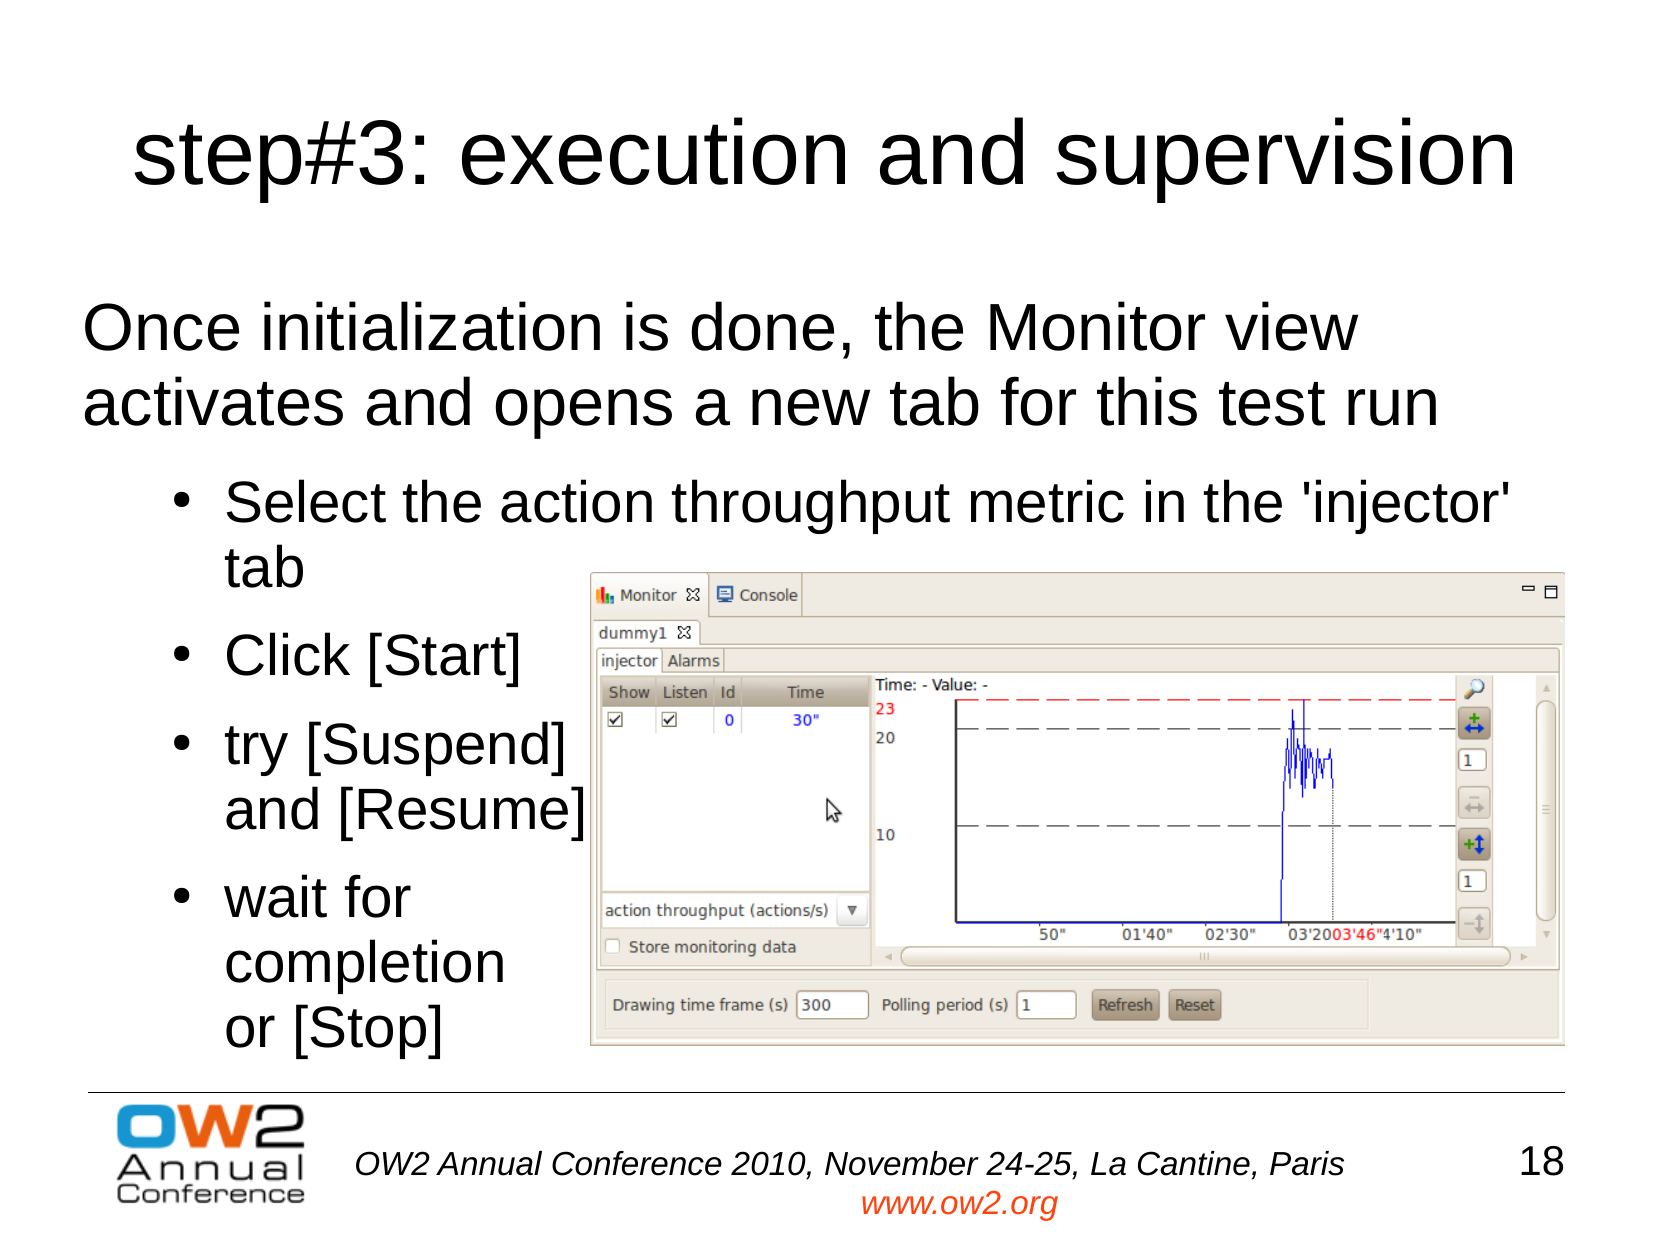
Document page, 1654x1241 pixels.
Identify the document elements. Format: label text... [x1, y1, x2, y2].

picture [590, 572, 1565, 1046]
title step#3: execution and supervision [82, 49, 1571, 257]
list Once initialization is done, the Monitor view activates and opens a new tab for this test run Select the action throughput metric in the 'injector' tab Click [Start] try [Suspend] and [Resume] wait for completion or [Stop] [82, 290, 1571, 1094]
picture [88, 1094, 333, 1213]
